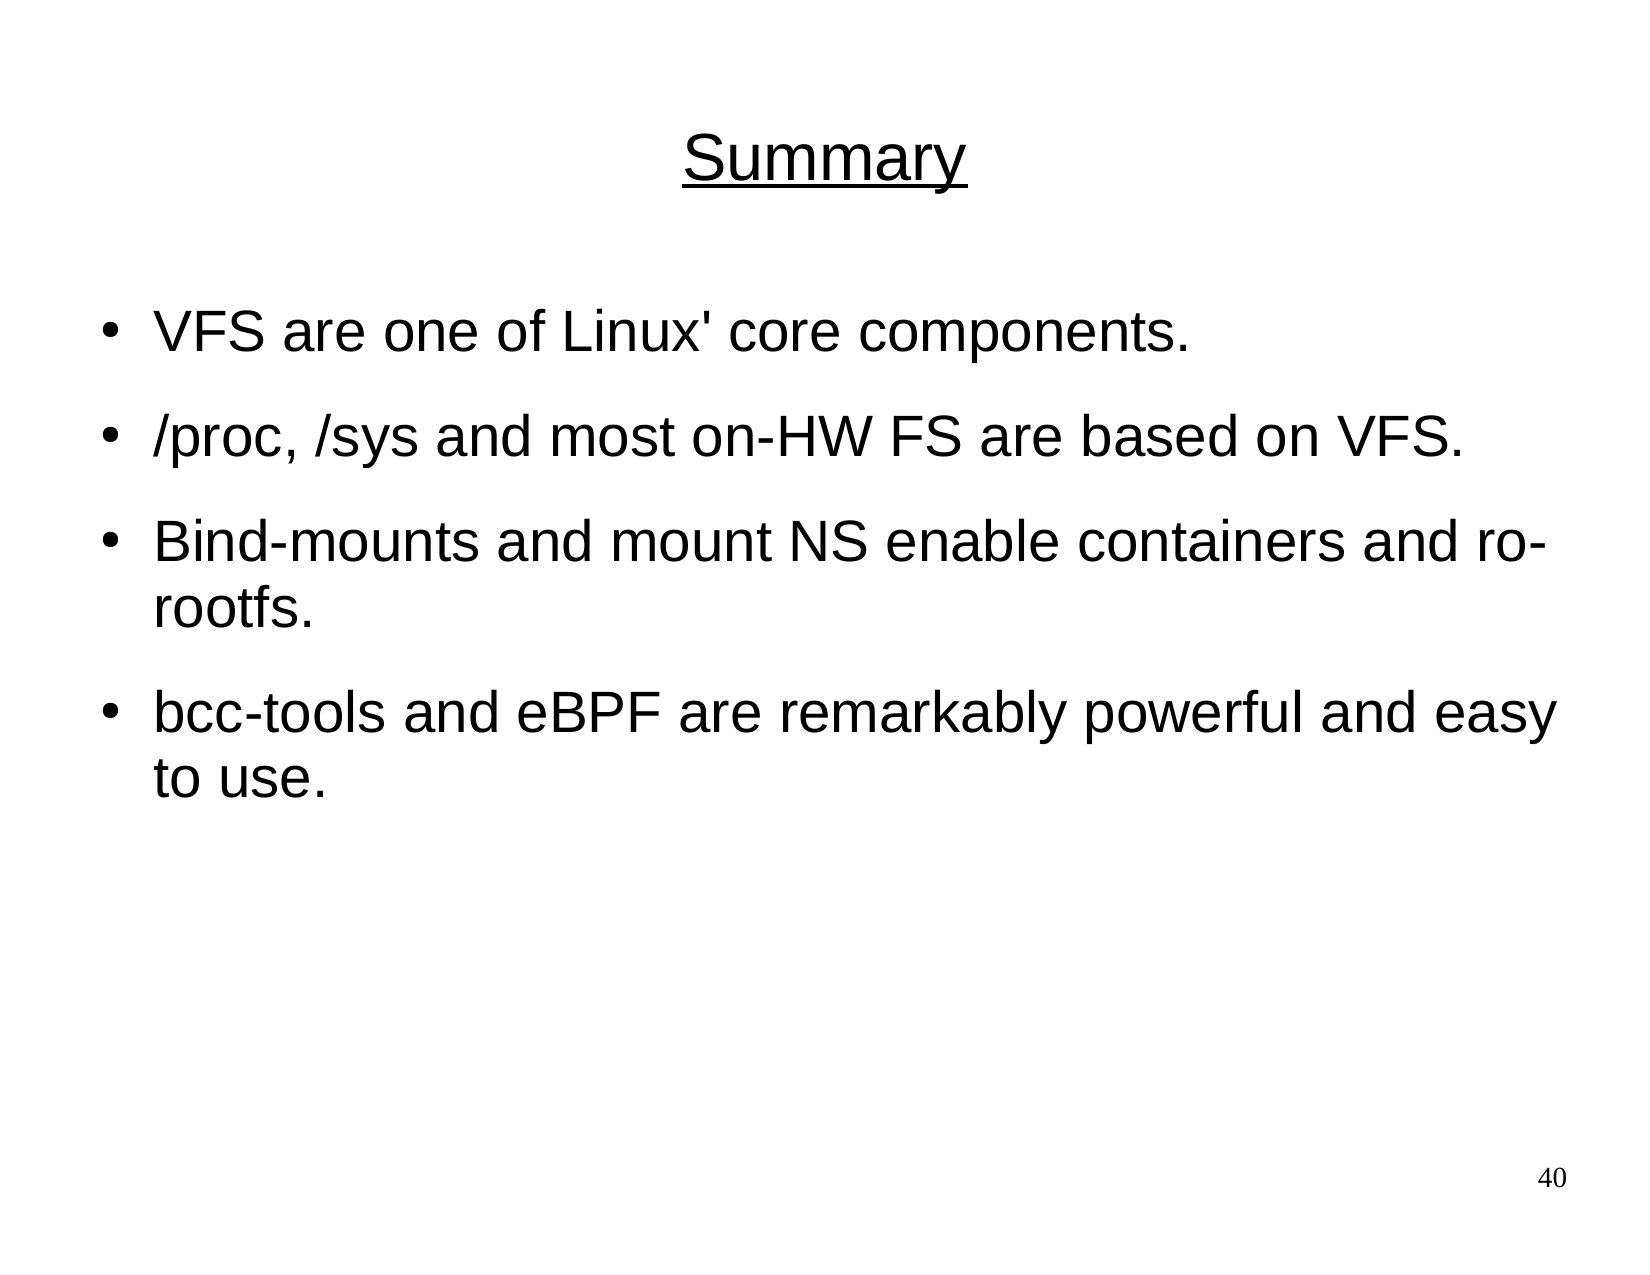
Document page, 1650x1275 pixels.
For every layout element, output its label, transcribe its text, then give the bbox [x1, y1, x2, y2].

list VFS are one of Linux' core components. /proc, /sys and most on-HW FS are based on VFS. Bind-mounts and mount NS enable containers and ro-rootfs. bcc-tools and eBPF are remarkably powerful and easy to use. [82, 298, 1568, 1038]
title Summary [82, 50, 1568, 264]
